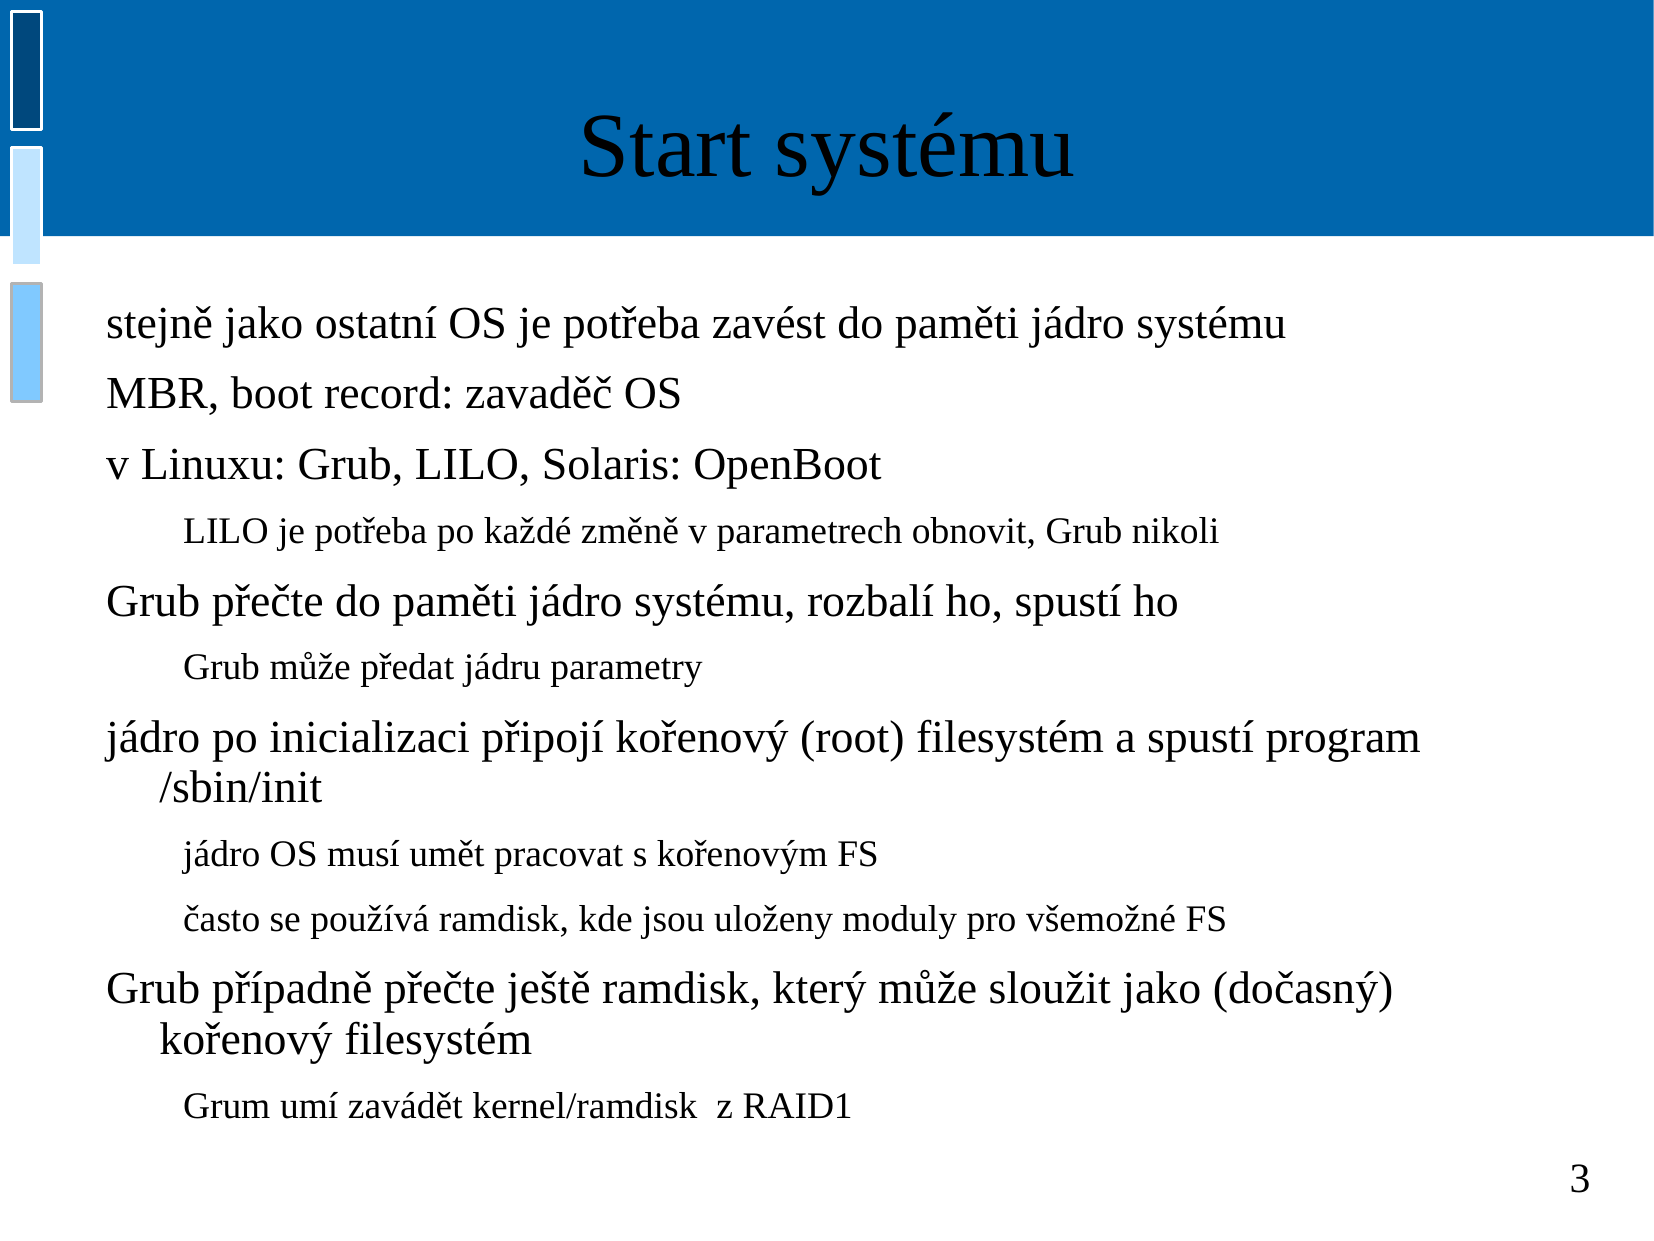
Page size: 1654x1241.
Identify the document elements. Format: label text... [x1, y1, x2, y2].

title Start systému [121, 49, 1534, 243]
list stejně jako ostatní OS je potřeba zavést do paměti jádro systému MBR, boot record: zavaděč OS v Linuxu: Grub, LILO, Solaris: OpenBoot LILO je potřeba po každé změně v parametrech obnovit, Grub nikoli Grub přečte do paměti jádro systému, rozbalí ho, spustí ho Grub může předat jádru parametry jádro po inicializaci připojí kořenový (root) filesystém a spustí program /sbin/init jádro OS musí umět pracovat s kořenovým FS často se používá ramdisk, kde jsou uloženy moduly pro všemožné FS Grub případně přečte ještě ramdisk, který může sloužit jako (dočasný) kořenový filesystém Grum umí zavádět kernel/ramdisk z RAID1 [88, 297, 1565, 1182]
